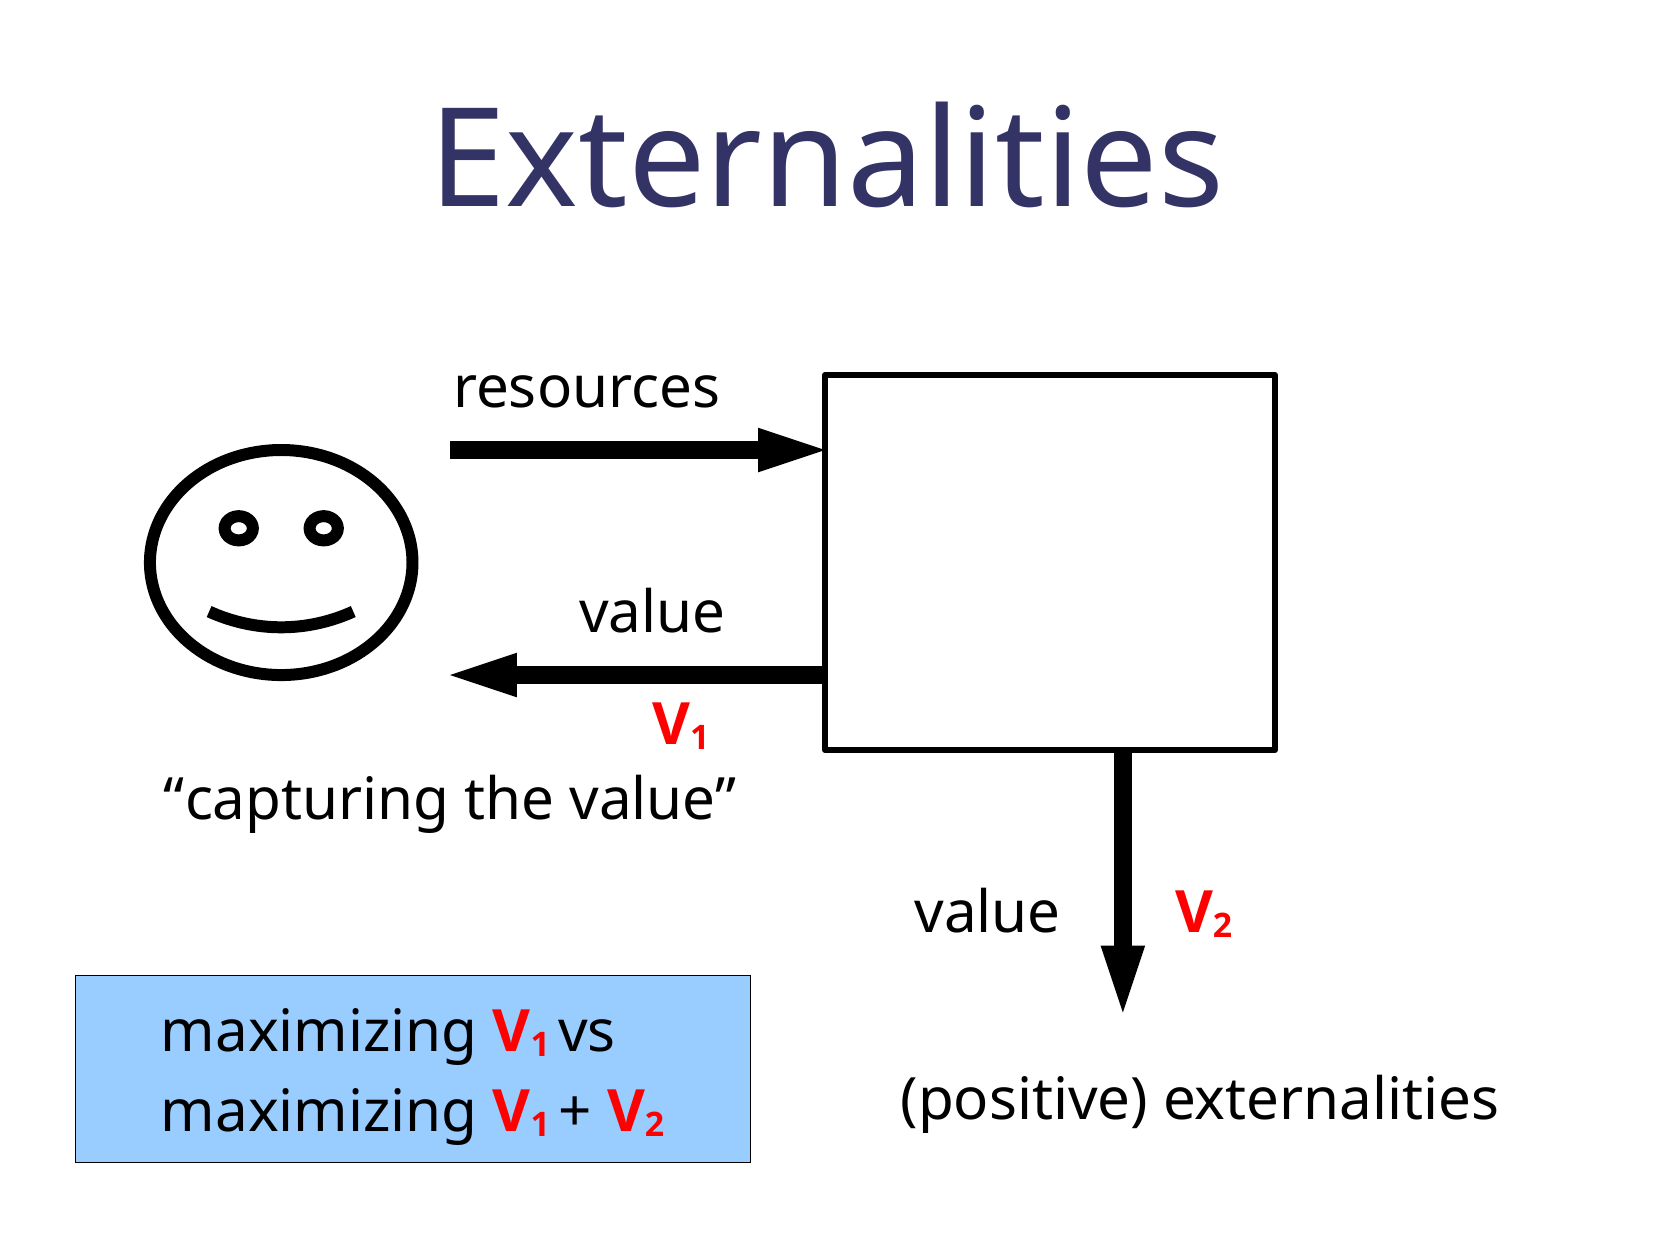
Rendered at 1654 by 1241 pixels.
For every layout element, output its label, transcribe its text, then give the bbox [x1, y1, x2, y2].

text_box maximizing V1 vs maximizing V1 + V2 [75, 975, 751, 1163]
text_box “capturing the value” [112, 750, 788, 836]
text_box (positive) externalities [825, 1050, 1576, 1136]
title Externalities [82, 49, 1571, 257]
text_box resources [438, 337, 751, 424]
text_box value [900, 862, 1086, 949]
text_box V2 [1160, 862, 1273, 976]
text_box V1 [637, 675, 751, 780]
text_box value [564, 562, 751, 649]
